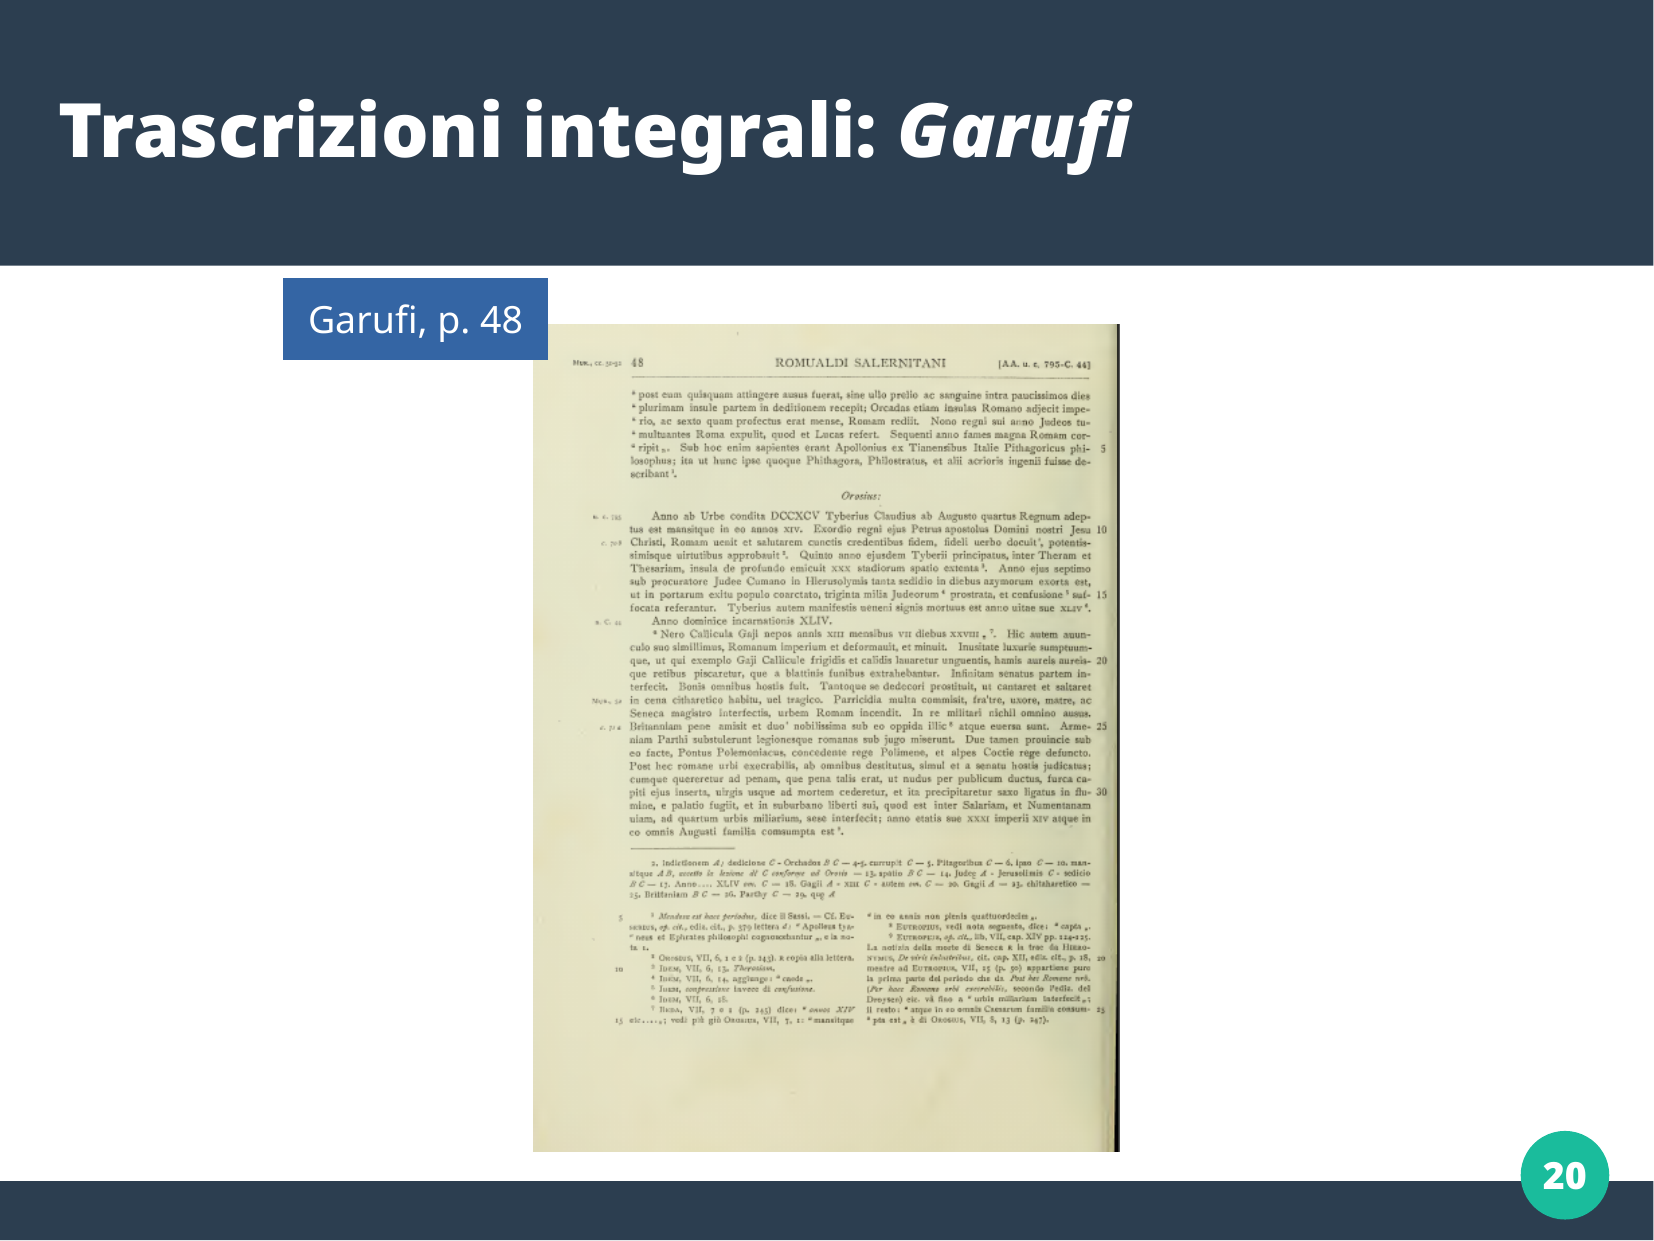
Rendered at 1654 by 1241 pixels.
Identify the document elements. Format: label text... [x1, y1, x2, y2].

text_box Garufi, p. 48 [283, 278, 548, 360]
picture [533, 324, 1120, 1152]
title Trascrizioni integrali: Garufi [59, 49, 1595, 207]
